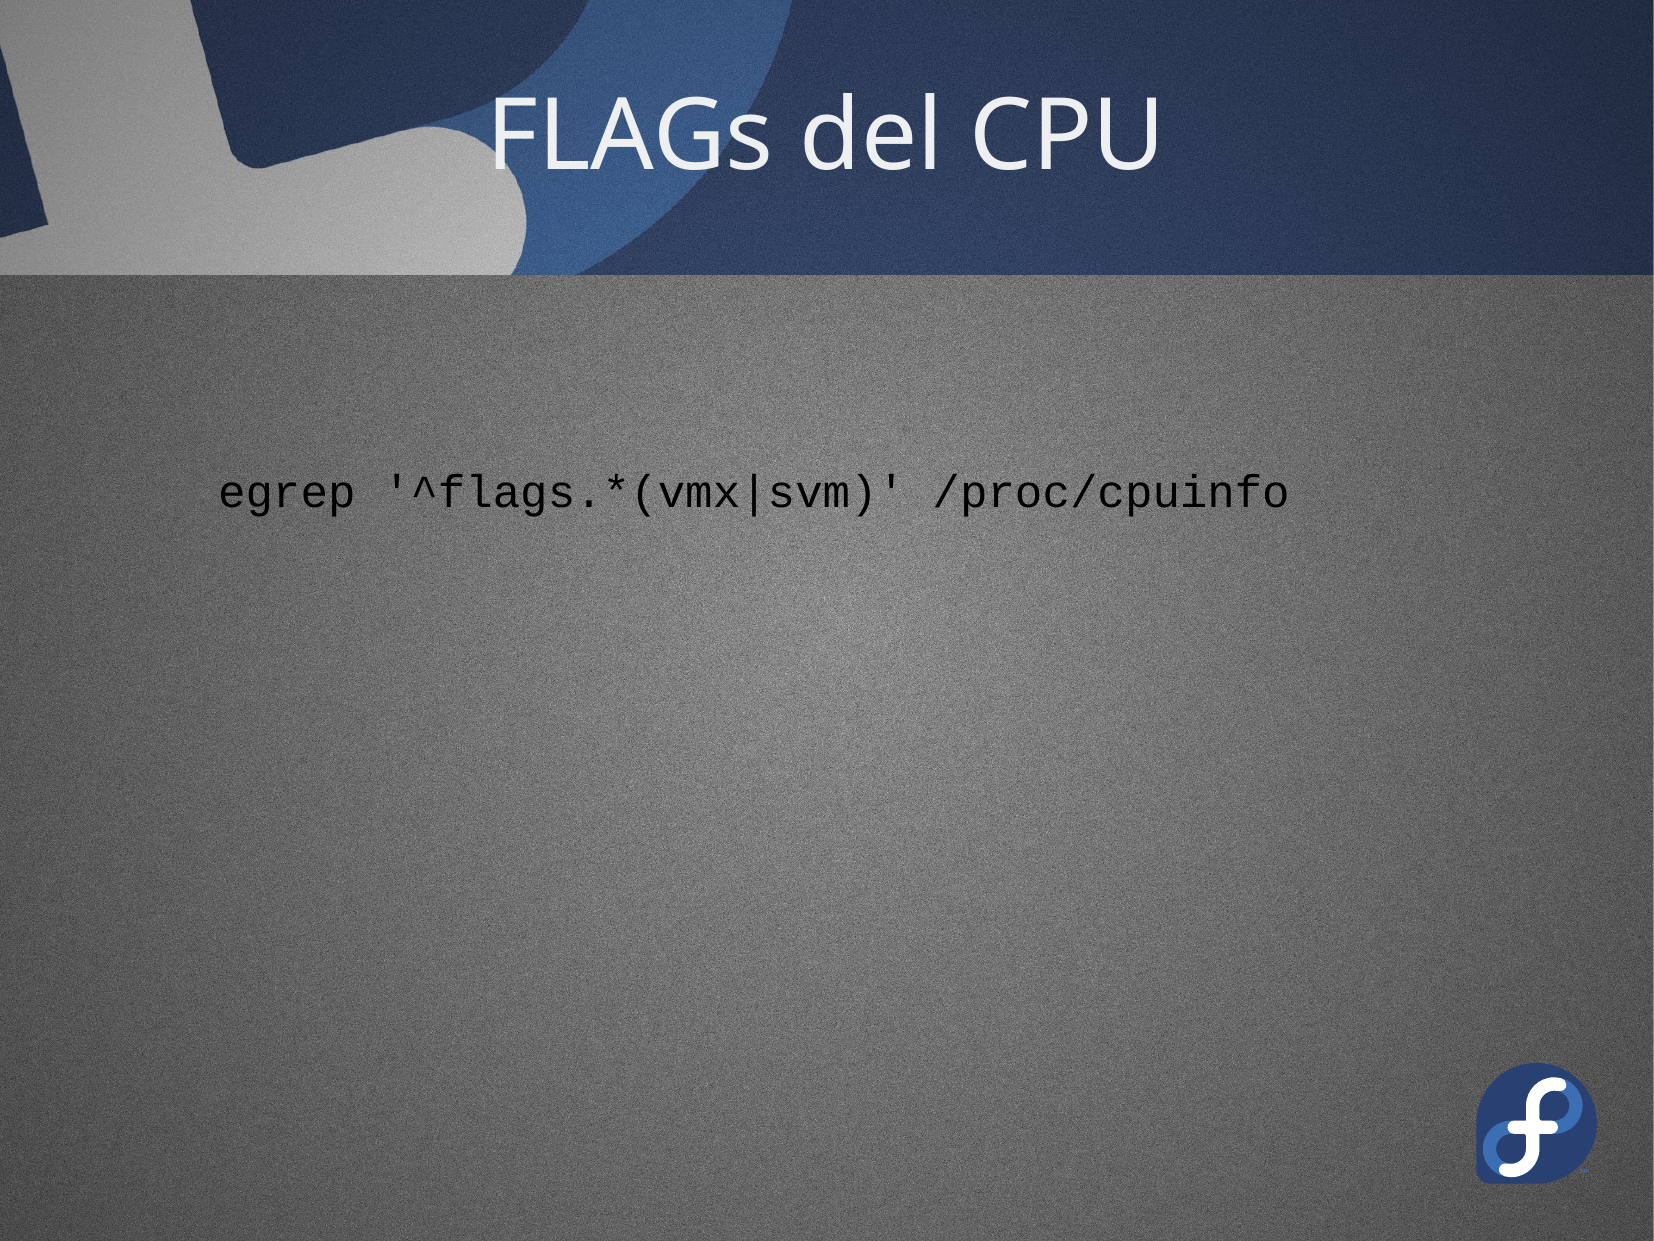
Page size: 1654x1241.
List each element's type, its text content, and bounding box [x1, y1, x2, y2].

picture [0, 0, 1654, 1241]
text_box FLAGs del CPU [88, 29, 1565, 237]
text_box egrep '^flags.*(vmx|svm)' /proc/cpuinfo [203, 401, 1430, 1170]
